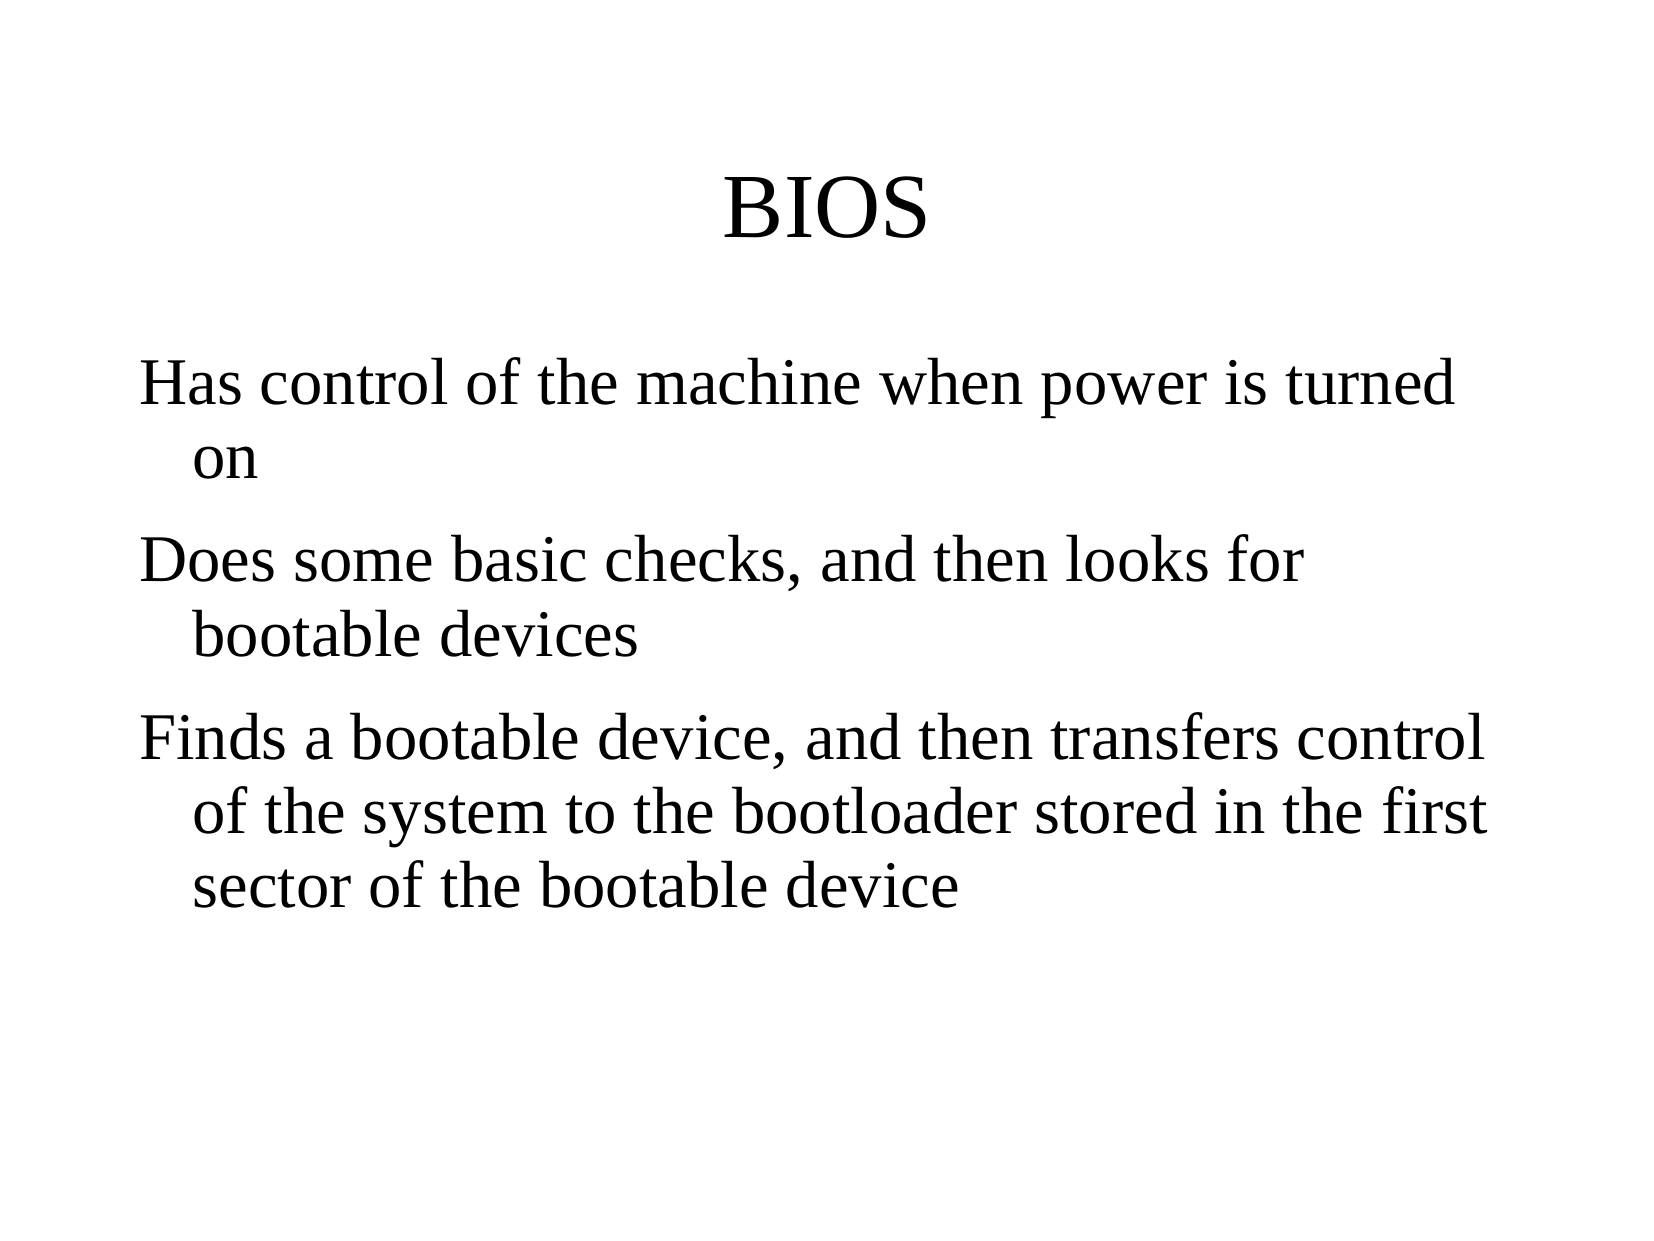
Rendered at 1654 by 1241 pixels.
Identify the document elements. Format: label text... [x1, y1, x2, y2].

list Has control of the machine when power is turned on Does some basic checks, and then looks for bootable devices Finds a bootable device, and then transfers control of the system to the bootloader stored in the first sector of the bootable device [121, 344, 1534, 1127]
title BIOS [121, 102, 1534, 311]
